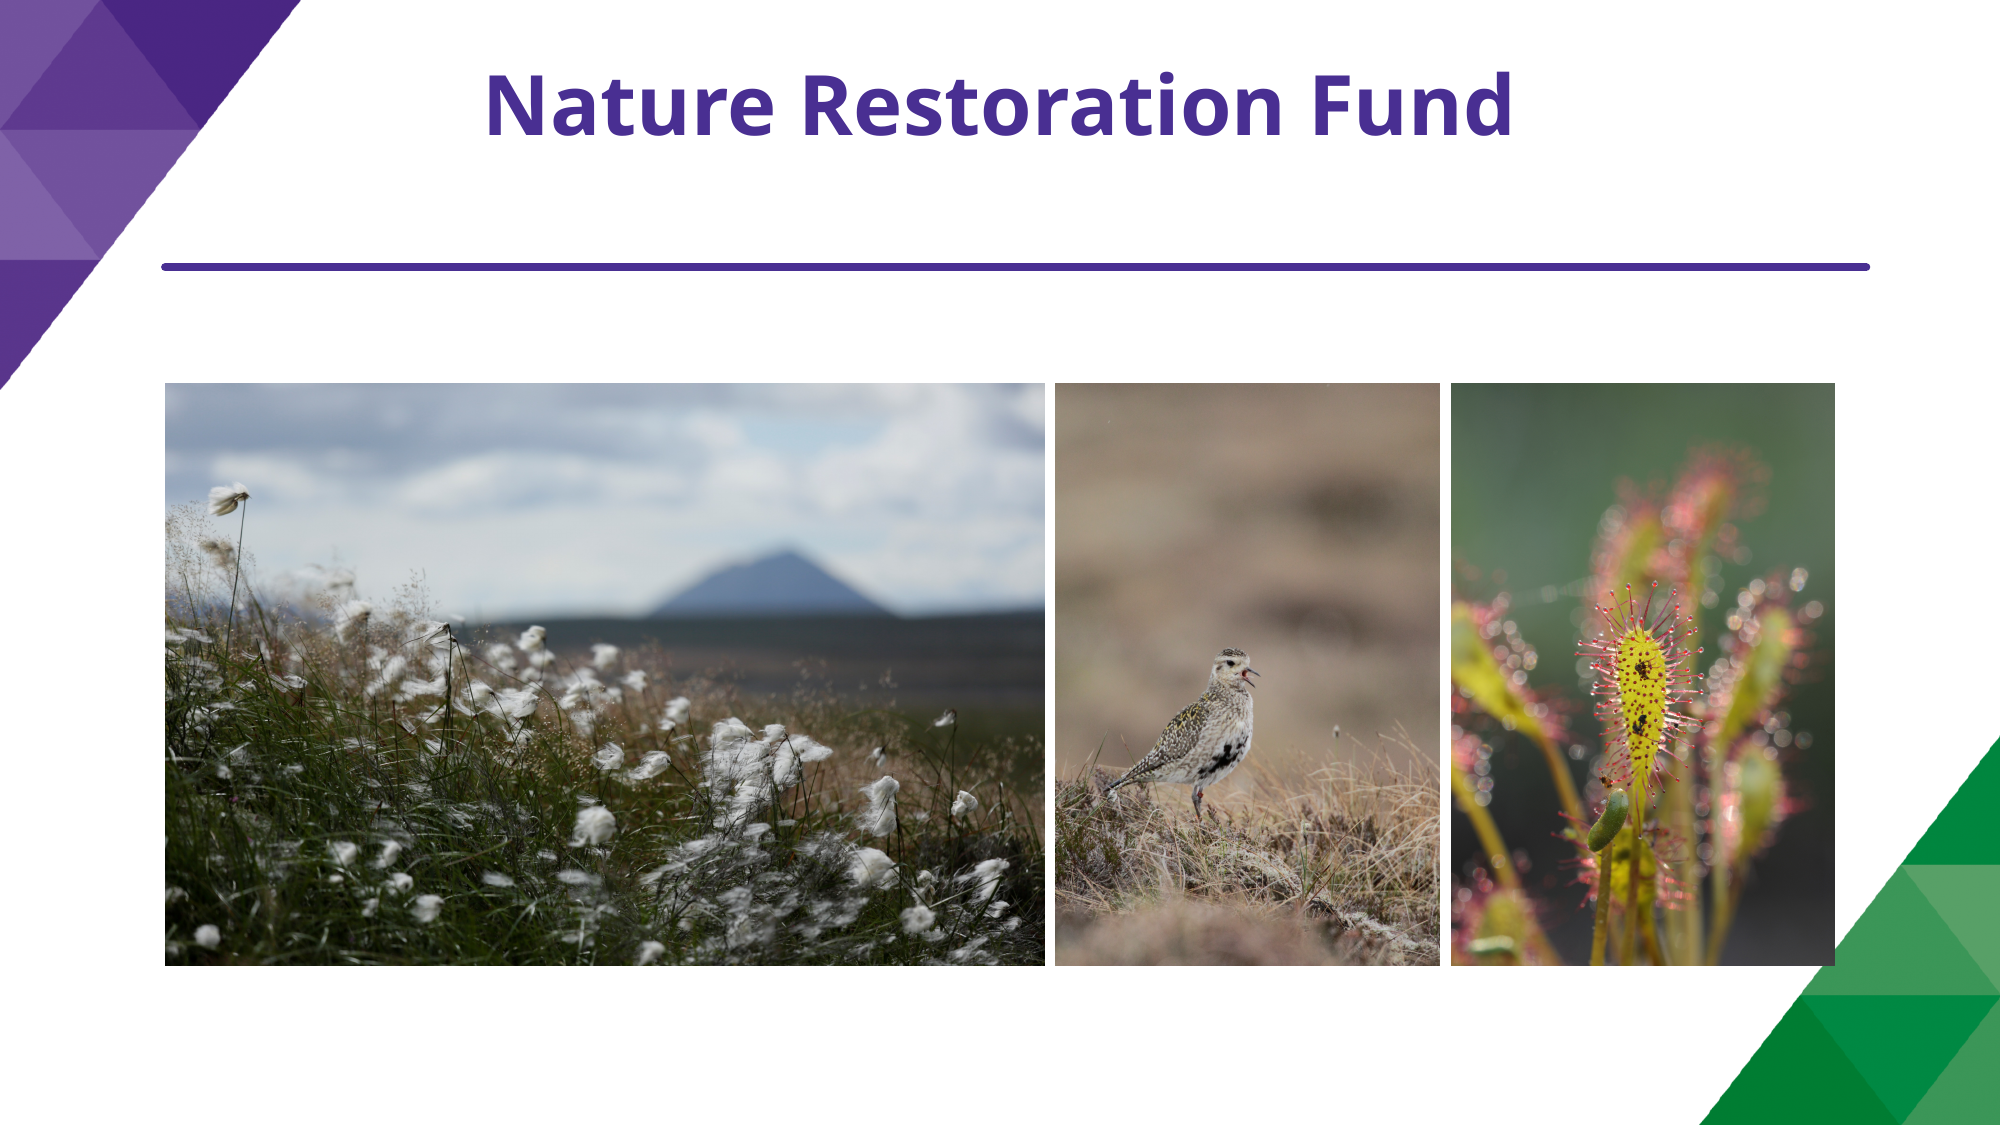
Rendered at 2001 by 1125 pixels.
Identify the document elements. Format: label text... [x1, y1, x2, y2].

picture [165, 383, 1045, 966]
title Nature Restoration Fund [99, 45, 1900, 268]
picture [1055, 383, 1440, 966]
picture [1451, 383, 1835, 966]
